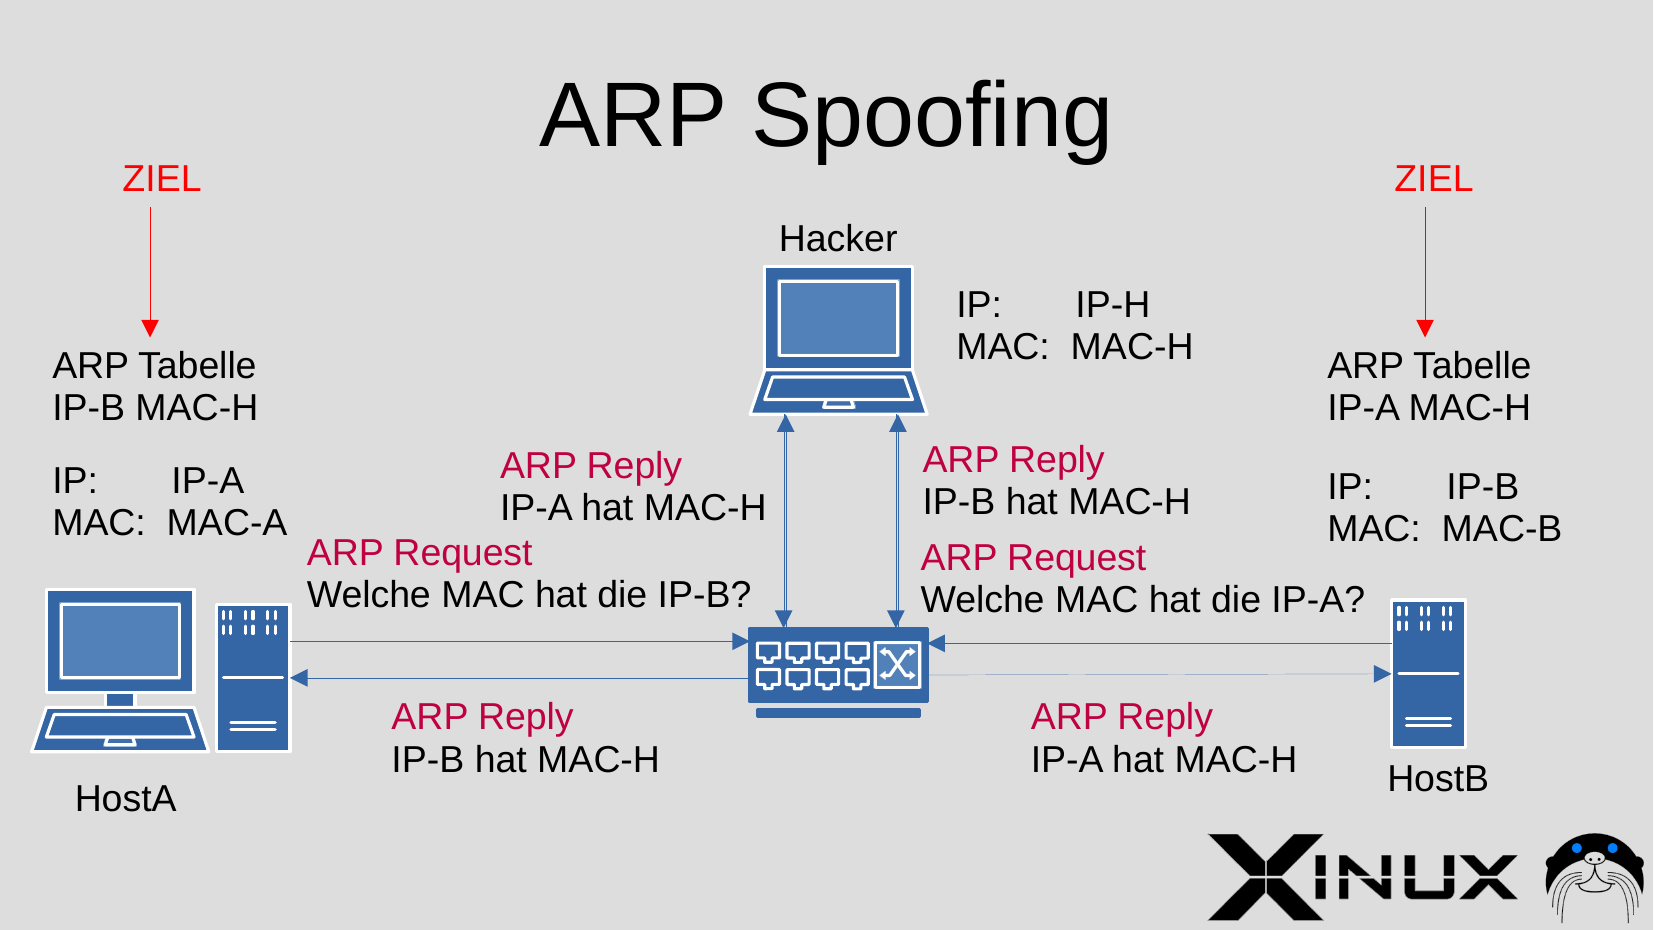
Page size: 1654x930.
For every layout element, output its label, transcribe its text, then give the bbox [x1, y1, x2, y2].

text_box ARP Request Welche MAC hat die IP-A? [905, 529, 1439, 649]
text_box IP: IP-H MAC: MAC-H [941, 276, 1388, 376]
text_box [216, 604, 290, 752]
text_box ARP Reply IP-B hat MAC-H [907, 430, 1207, 529]
text_box ARP Tabelle IP-A MAC-H [1312, 337, 1547, 437]
text_box ARP Tabelle IP-B MAC-H [37, 337, 274, 437]
text_box [31, 589, 209, 752]
text_box [1391, 600, 1466, 748]
text_box ARP Request Welche MAC hat die IP-B? [292, 524, 826, 644]
title ARP Spoofing [82, 37, 1571, 193]
text_box HostB [1372, 750, 1505, 807]
picture [1200, 824, 1650, 930]
text_box ARP Reply IP-A hat MAC-H [485, 437, 782, 537]
text_box IP: IP-A MAC: MAC-A [37, 451, 303, 551]
text_box HostA [60, 769, 192, 827]
text_box Hacker [764, 209, 913, 267]
text_box ARP Reply IP-A hat MAC-H [1016, 688, 1313, 788]
text_box IP: IP-B MAC: MAC-B [1312, 457, 1653, 557]
text_box ZIEL [1379, 150, 1501, 208]
text_box [750, 628, 928, 702]
text_box ARP Reply IP-B hat MAC-H [376, 688, 676, 788]
text_box [757, 709, 920, 717]
text_box [750, 267, 928, 415]
text_box ZIEL [107, 150, 217, 207]
